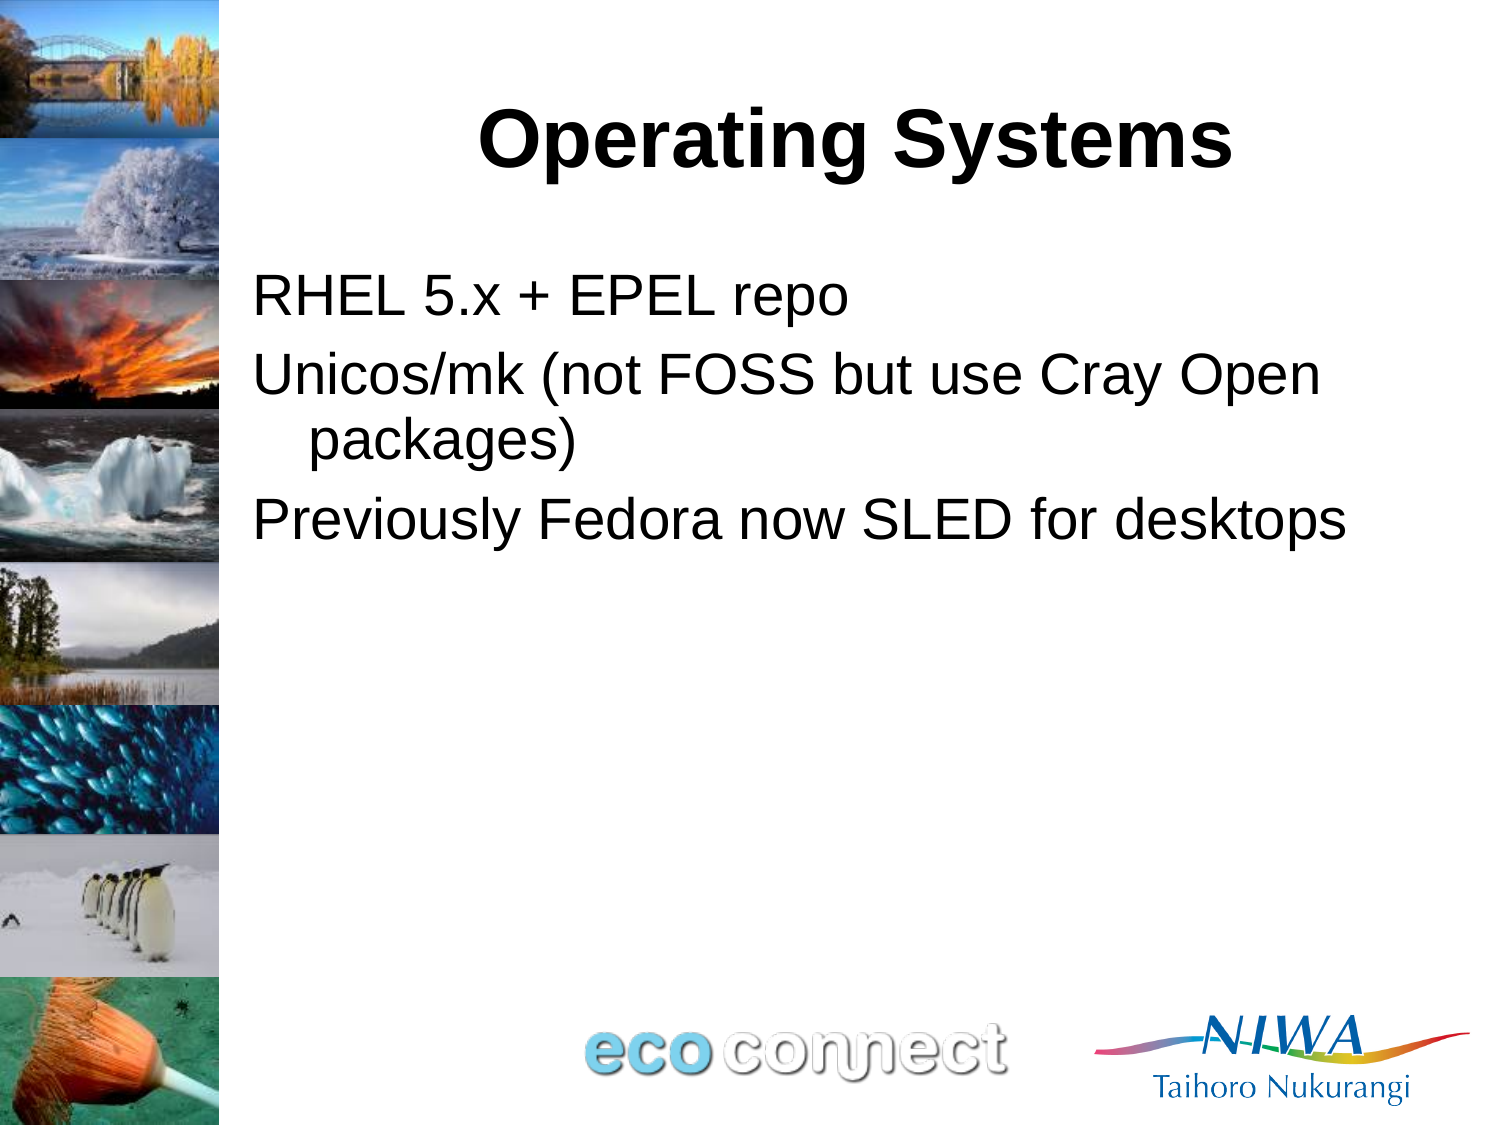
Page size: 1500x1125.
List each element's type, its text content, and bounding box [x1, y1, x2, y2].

picture [0, 0, 219, 1125]
title Operating Systems [253, 31, 1459, 247]
list RHEL 5.x + EPEL repo Unicos/mk (not FOSS but use Cray Open packages) Previously Fedora now SLED for desktops [252, 262, 1459, 977]
picture [1092, 1013, 1472, 1106]
picture [561, 1003, 1030, 1098]
